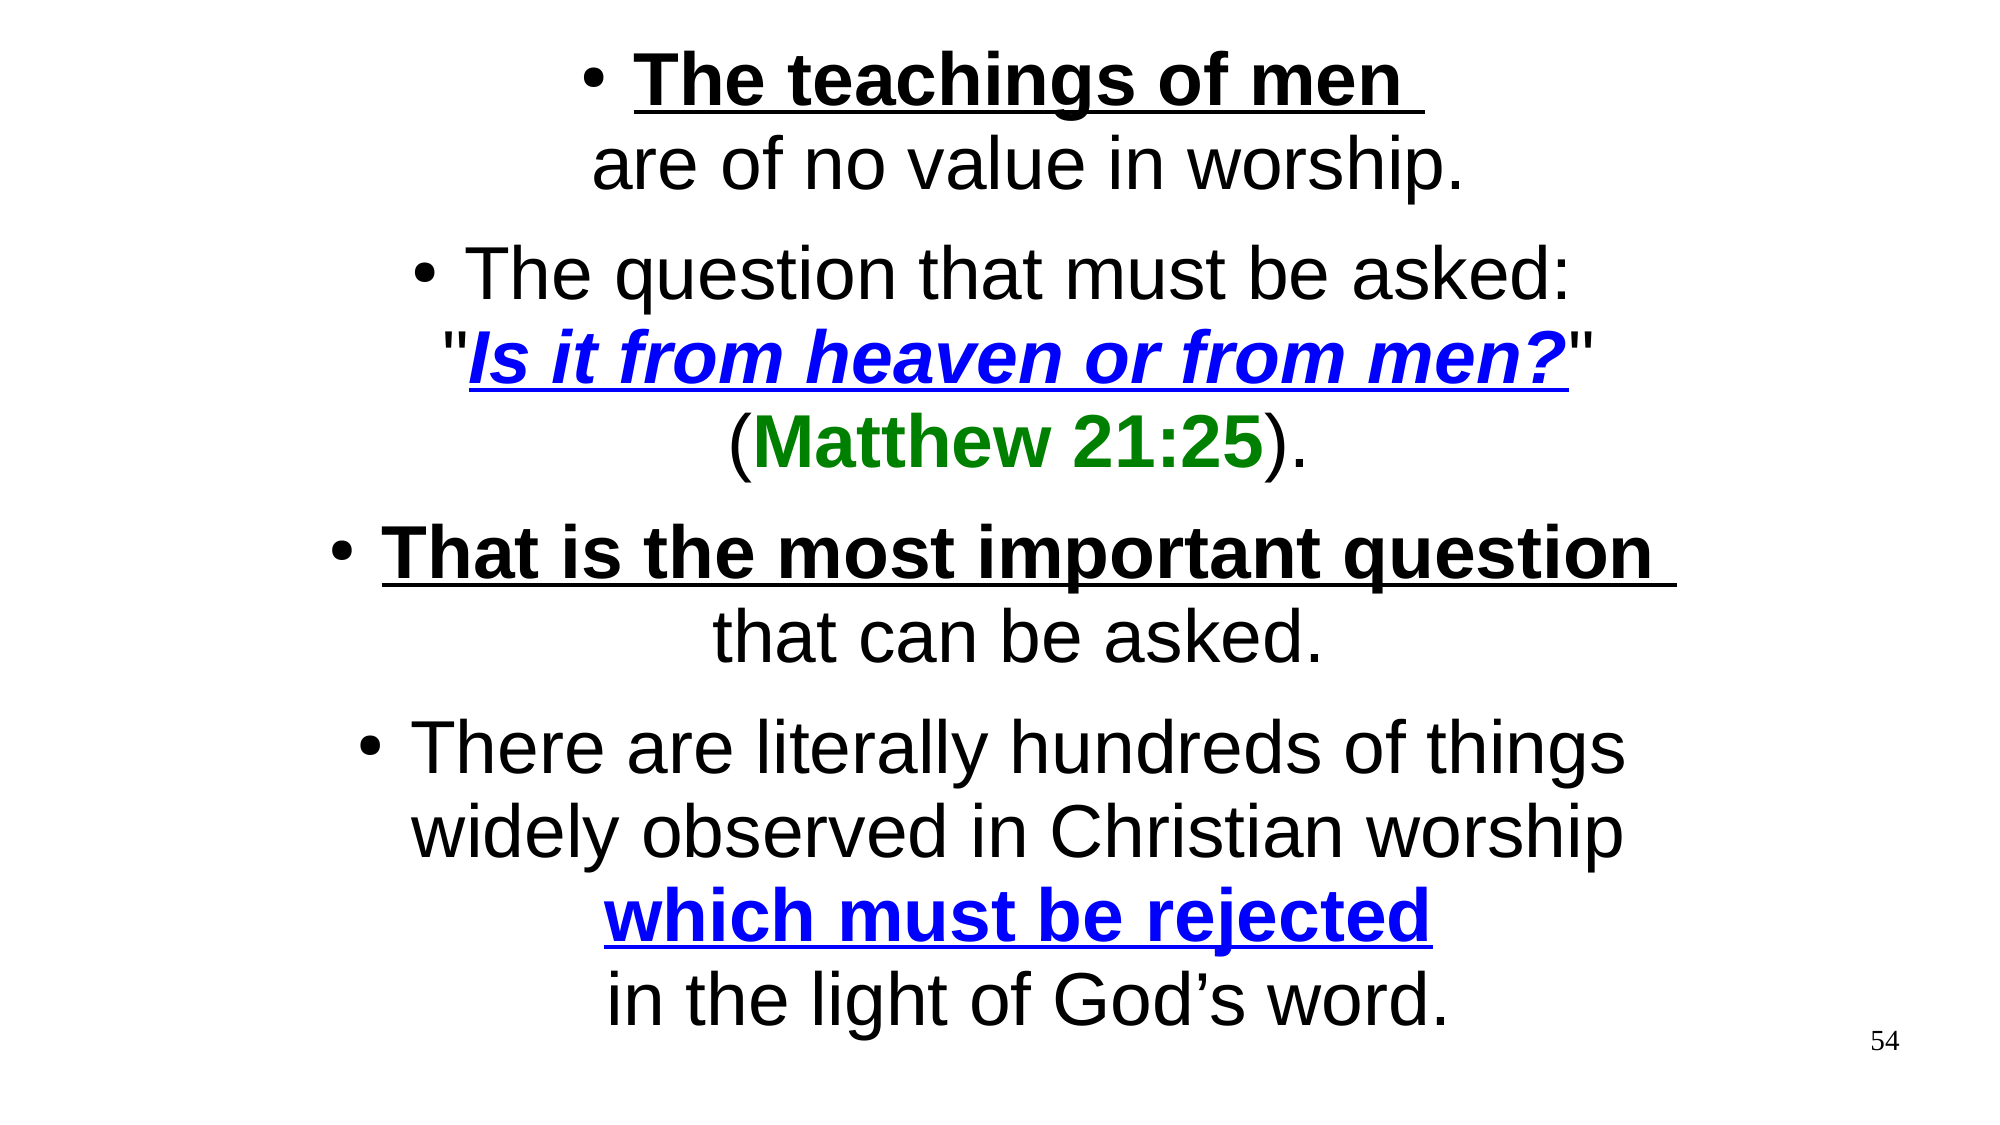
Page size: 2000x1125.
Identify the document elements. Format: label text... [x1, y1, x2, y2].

list The teachings of men are of no value in worship. The question that must be asked: "Is it from heaven or from men?" (Matthew 21:25). That is the most important question that can be asked. There are literally hundreds of things widely observed in Christian worship which must be rejected in the light of God’s word. [37, 37, 1951, 1088]
